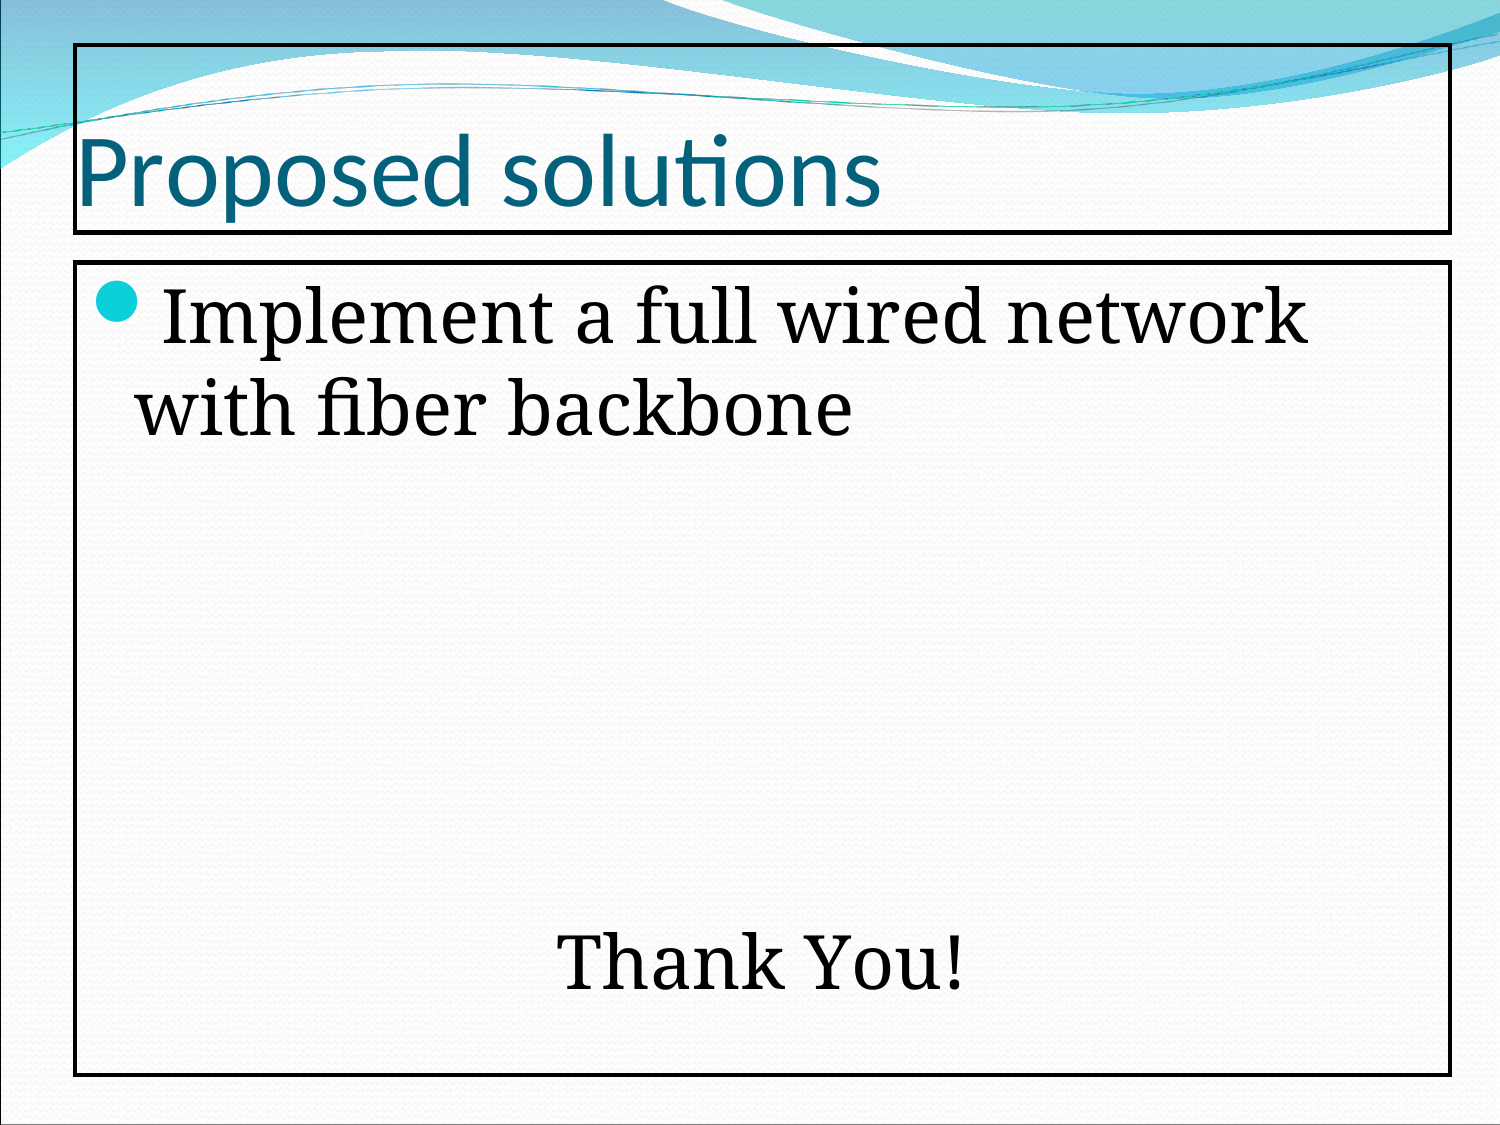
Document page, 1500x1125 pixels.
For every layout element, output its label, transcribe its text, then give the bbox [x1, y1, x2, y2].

picture [0, 0, 1500, 1125]
title Proposed solutions [74, 44, 1450, 233]
list Implement a full wired network with fiber backbone Thank You! [74, 262, 1450, 1075]
